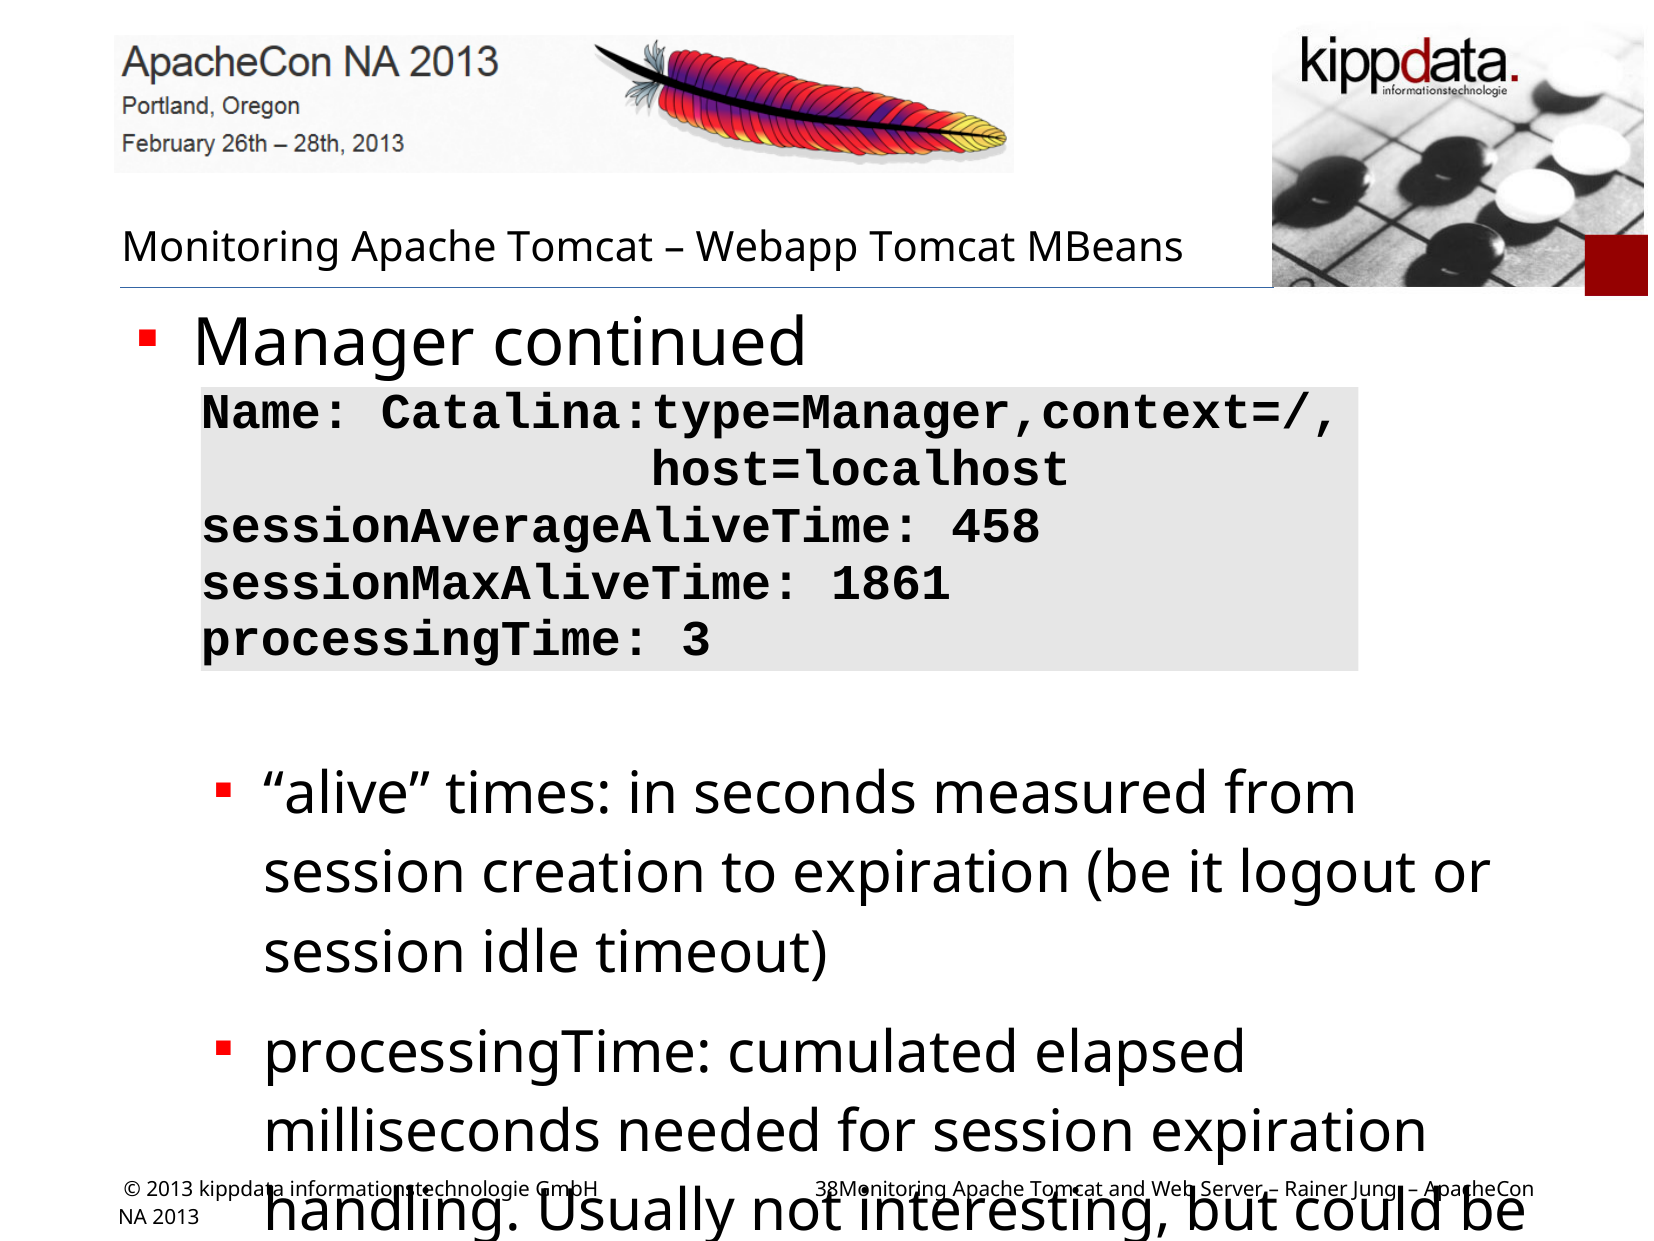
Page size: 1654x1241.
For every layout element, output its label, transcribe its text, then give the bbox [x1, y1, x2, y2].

list Manager continued “alive” times: in seconds measured from session creation to expiration (be it logout or session idle timeout) processingTime: cumulated elapsed milliseconds needed for session expiration handling. Usually not interesting, but could be when using a custom HttpSessionListener [121, 293, 1534, 1156]
title Monitoring Apache Tomcat – Webapp Tomcat MBeans [121, 204, 1242, 286]
picture [114, 35, 1014, 173]
picture [1272, 5, 1648, 302]
list Name: Catalina:type=Manager,context=/, host=localhost sessionAverageAliveTime: 458 sessionMaxAliveTime: 1861 processingTime: 3 [200, 387, 1359, 671]
